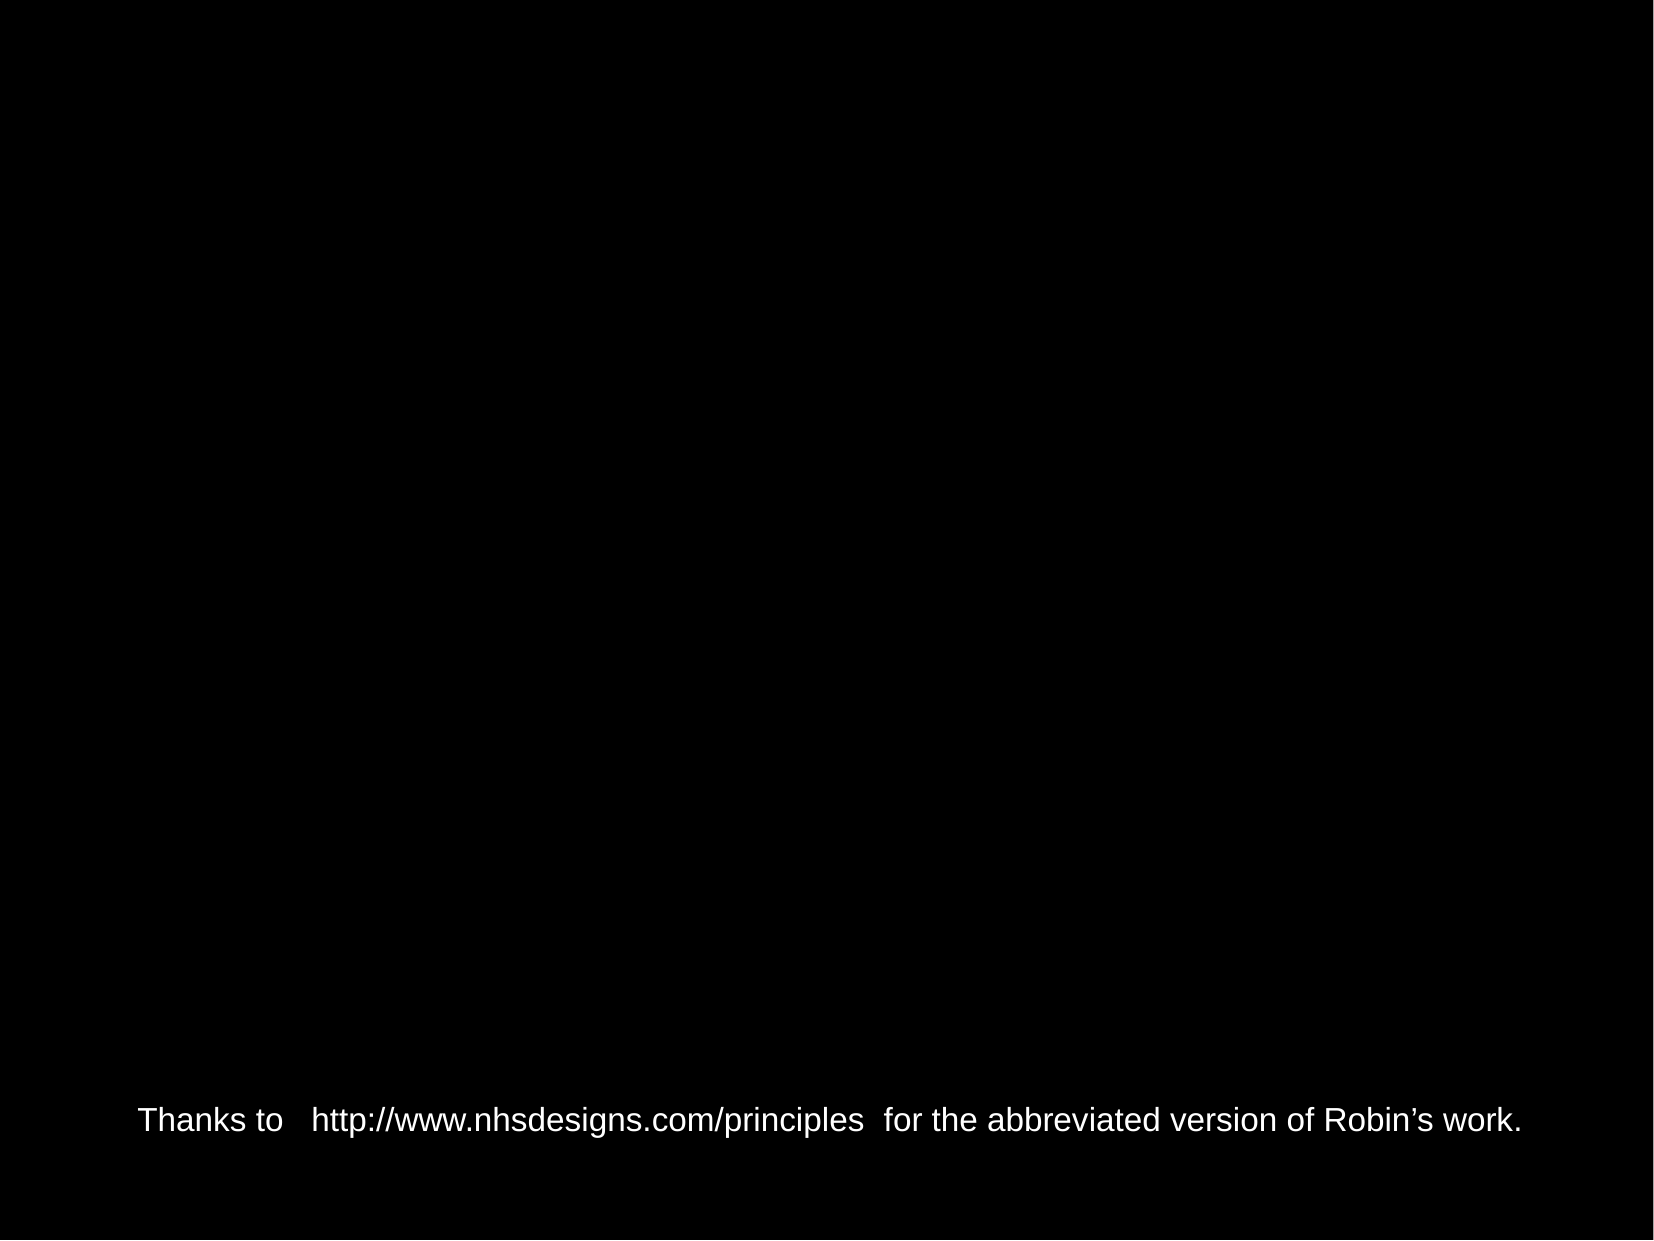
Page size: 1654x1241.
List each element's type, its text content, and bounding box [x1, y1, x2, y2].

text_box Thanks to http://www.nhsdesigns.com/principles for the abbreviated version of Robin’s work. [90, 1065, 1571, 1175]
